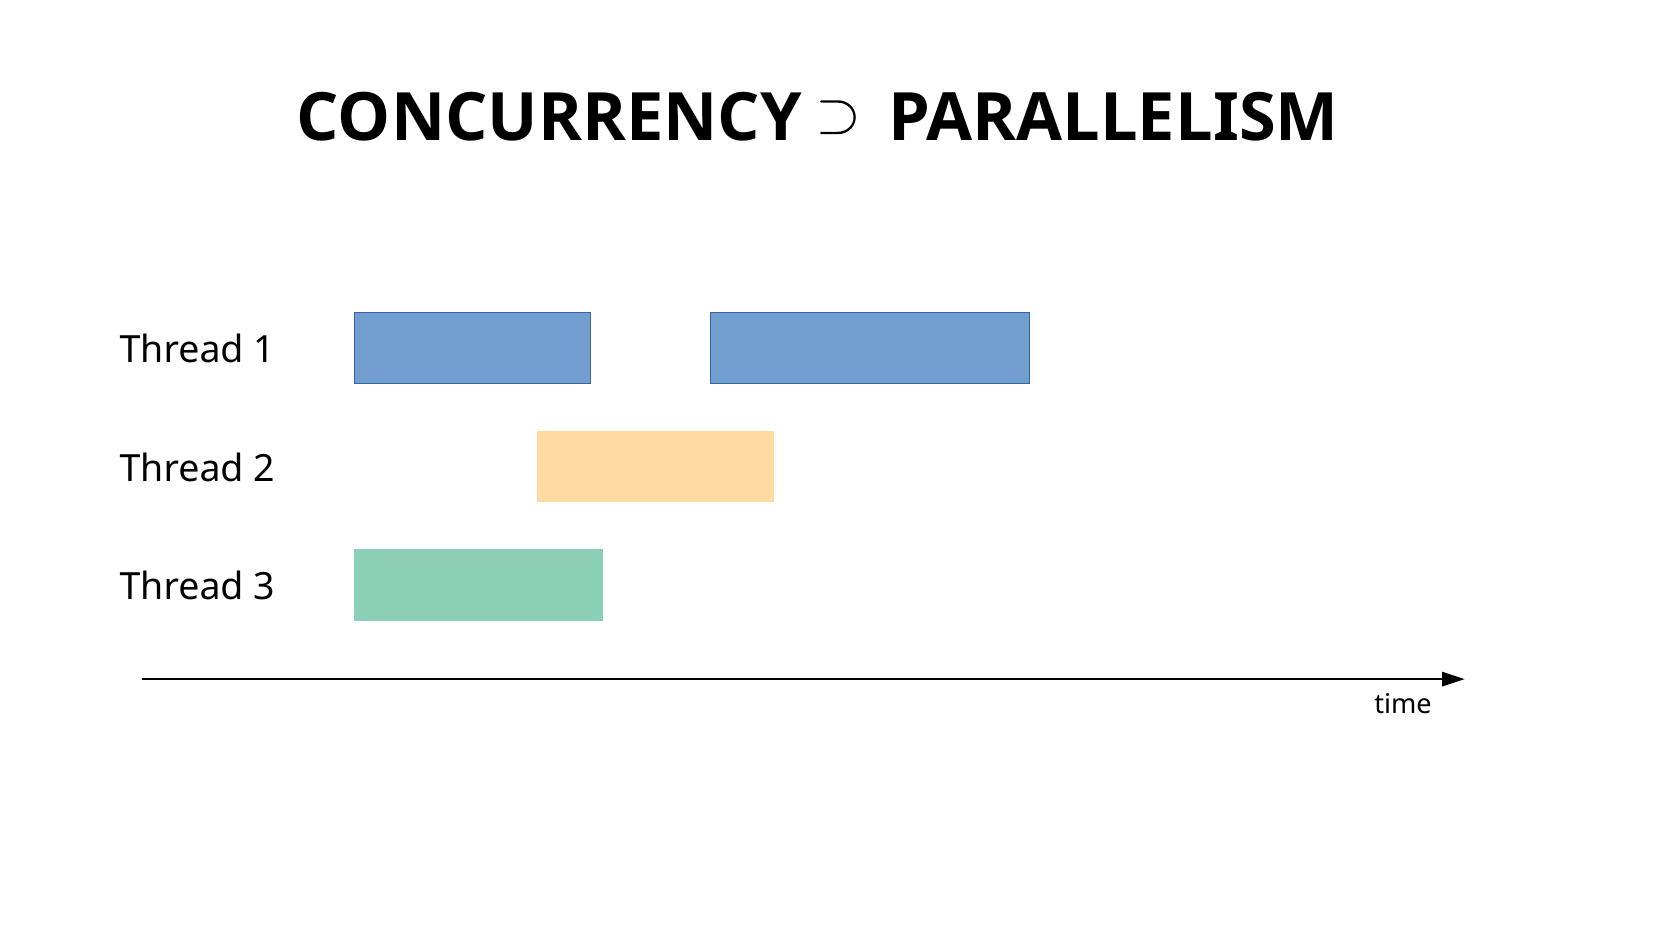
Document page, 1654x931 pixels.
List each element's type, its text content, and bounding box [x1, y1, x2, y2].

text_box [354, 312, 591, 384]
title CONCURRENCY PARALLELISM [82, 36, 1571, 193]
text_box Thread 2 [100, 431, 295, 502]
text_box [354, 549, 603, 621]
text_box Thread 3 [100, 549, 295, 621]
text_box Thread 1 [100, 312, 295, 384]
text_box [710, 312, 1030, 384]
text_box time [1305, 667, 1501, 739]
text_box [815, 100, 861, 135]
text_box [537, 431, 774, 502]
